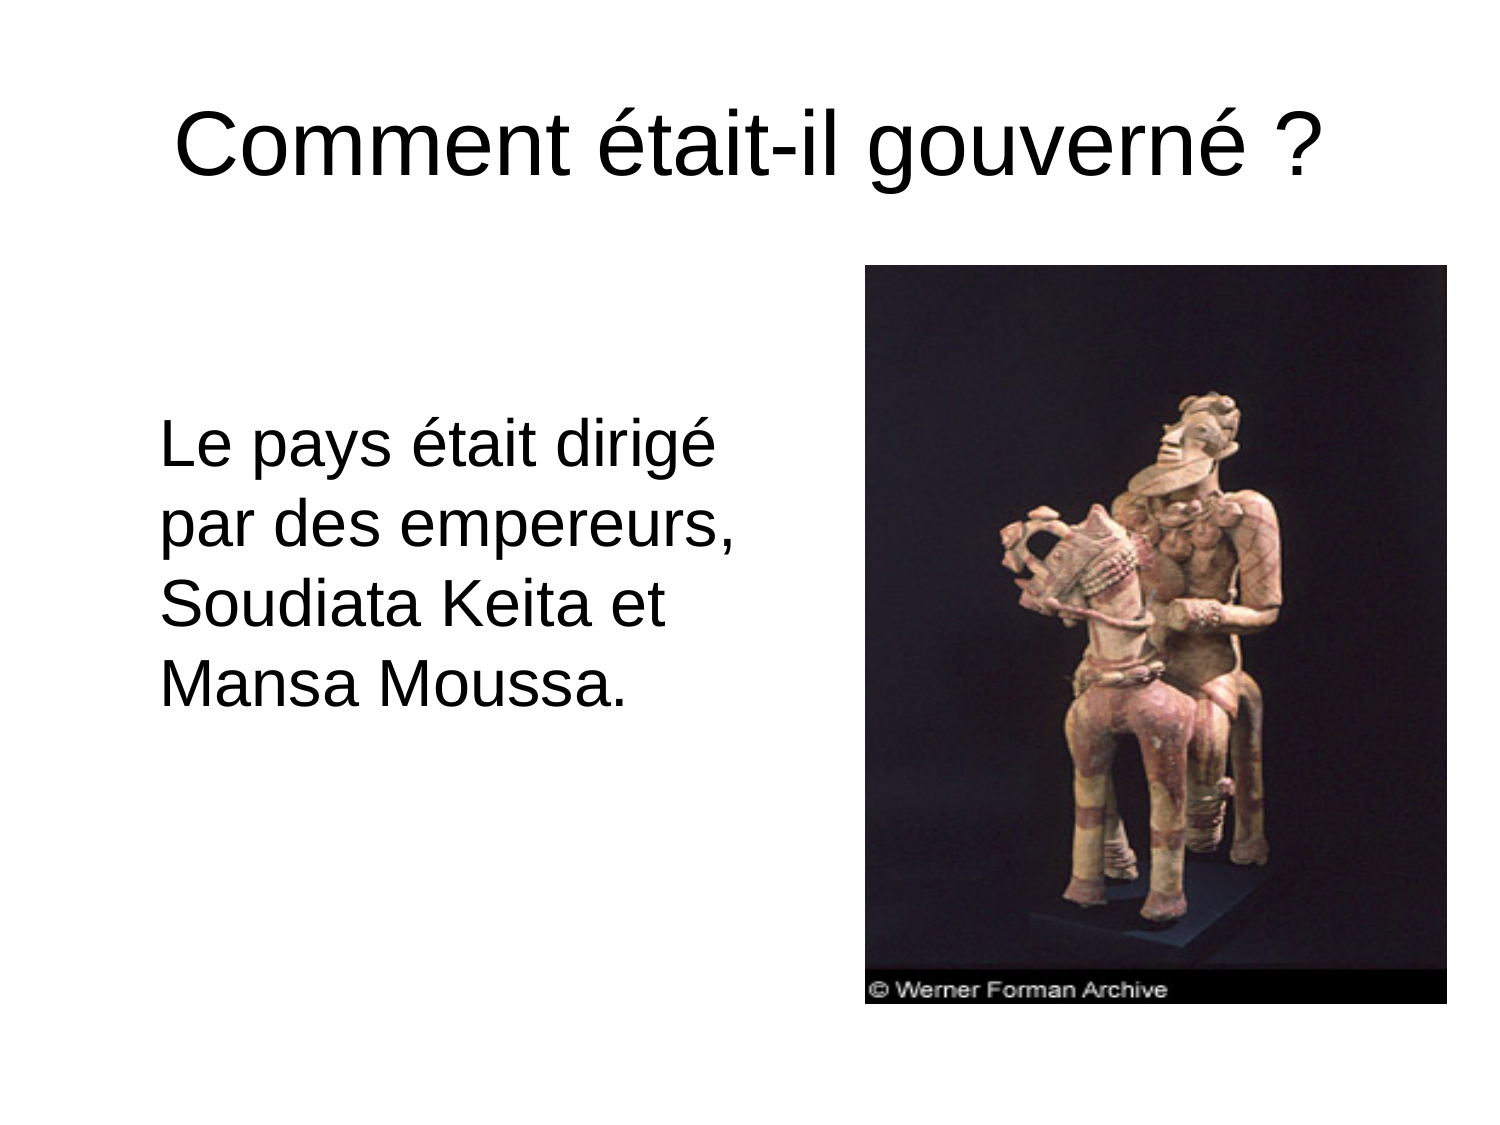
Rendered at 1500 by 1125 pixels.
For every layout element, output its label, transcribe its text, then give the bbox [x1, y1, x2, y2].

list Le pays était dirigé par des empereurs, Soudiata Keita et Mansa Moussa. [88, 295, 811, 917]
title Comment était-il gouverné ? [75, 20, 1425, 257]
picture [865, 265, 1447, 1004]
